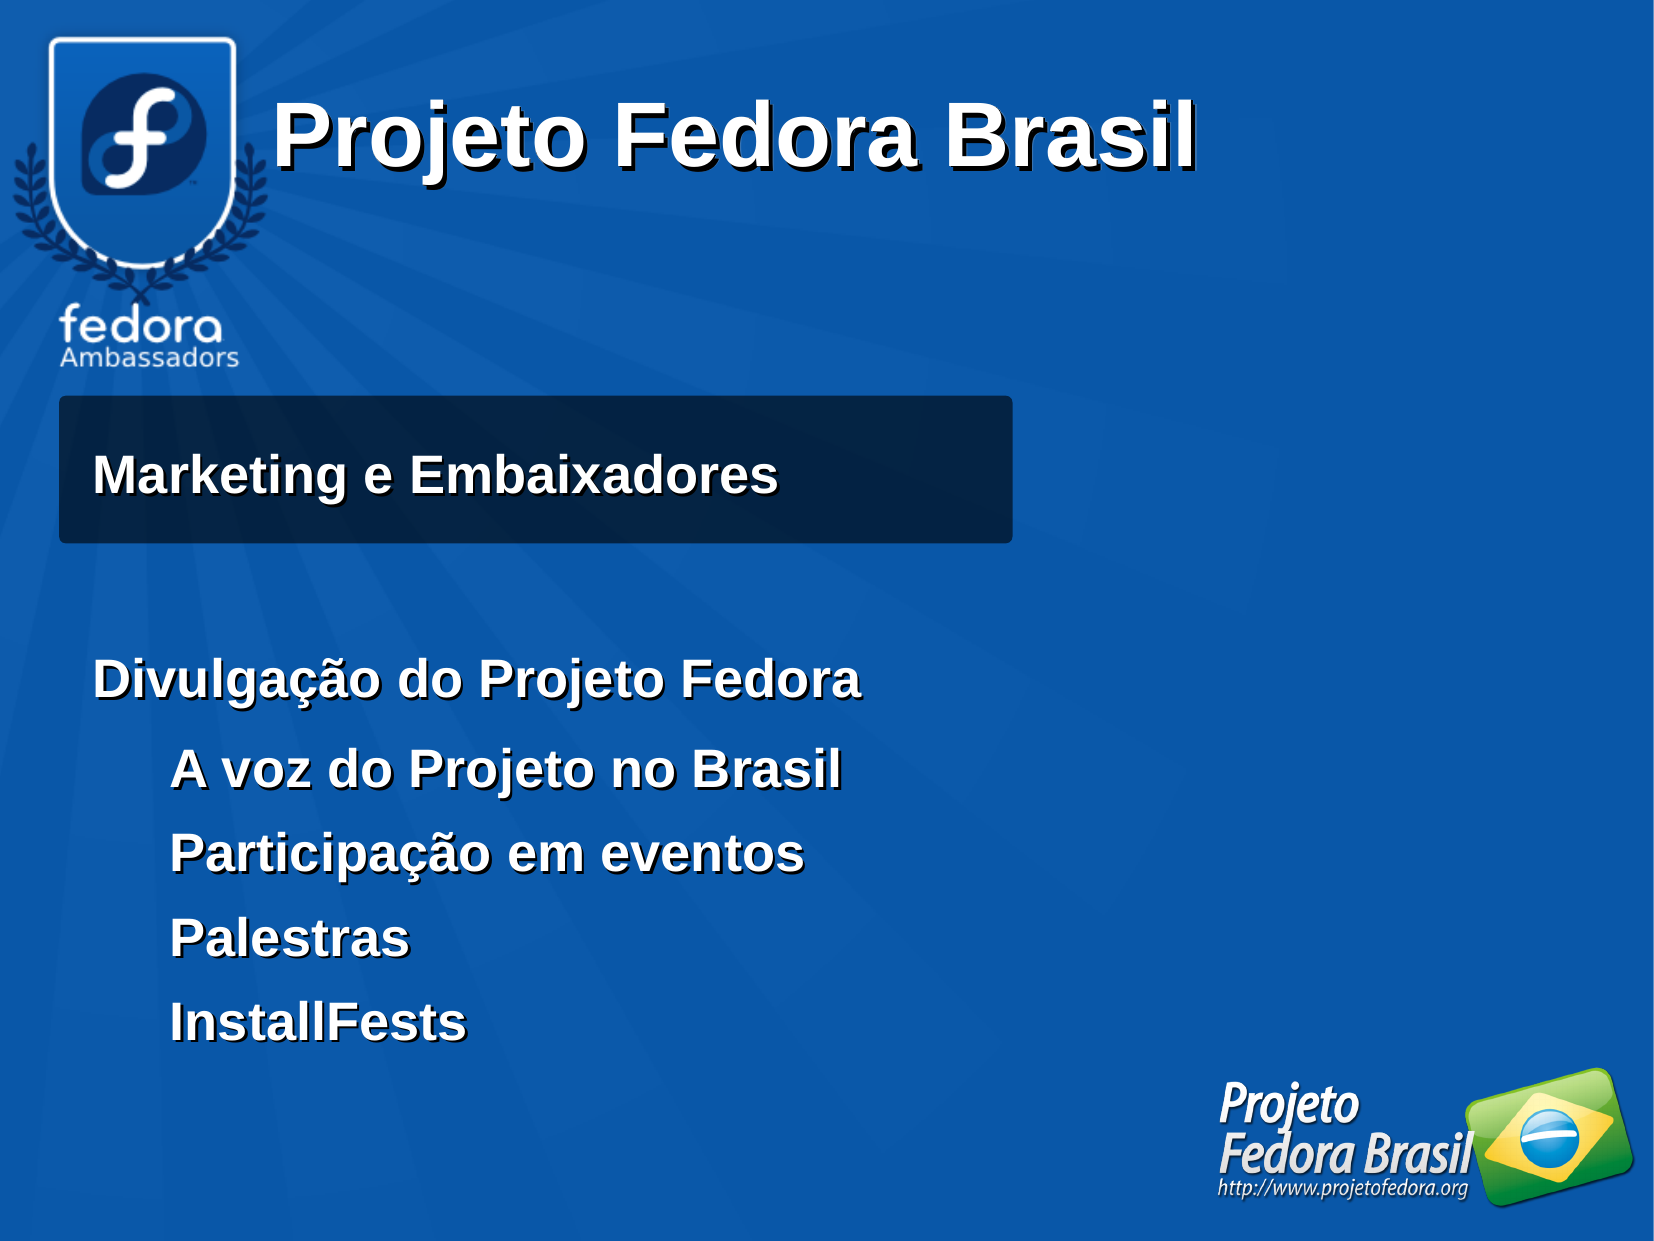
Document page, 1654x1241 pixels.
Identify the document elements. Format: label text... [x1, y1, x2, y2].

title Projeto Fedora Brasil [271, 39, 1654, 232]
text_box [59, 395, 1013, 544]
picture [0, 0, 1654, 1241]
list Marketing e Embaixadores Divulgação do Projeto Fedora A voz do Projeto no Brasil Participação em eventos Palestras InstallFests [75, 444, 1201, 1241]
